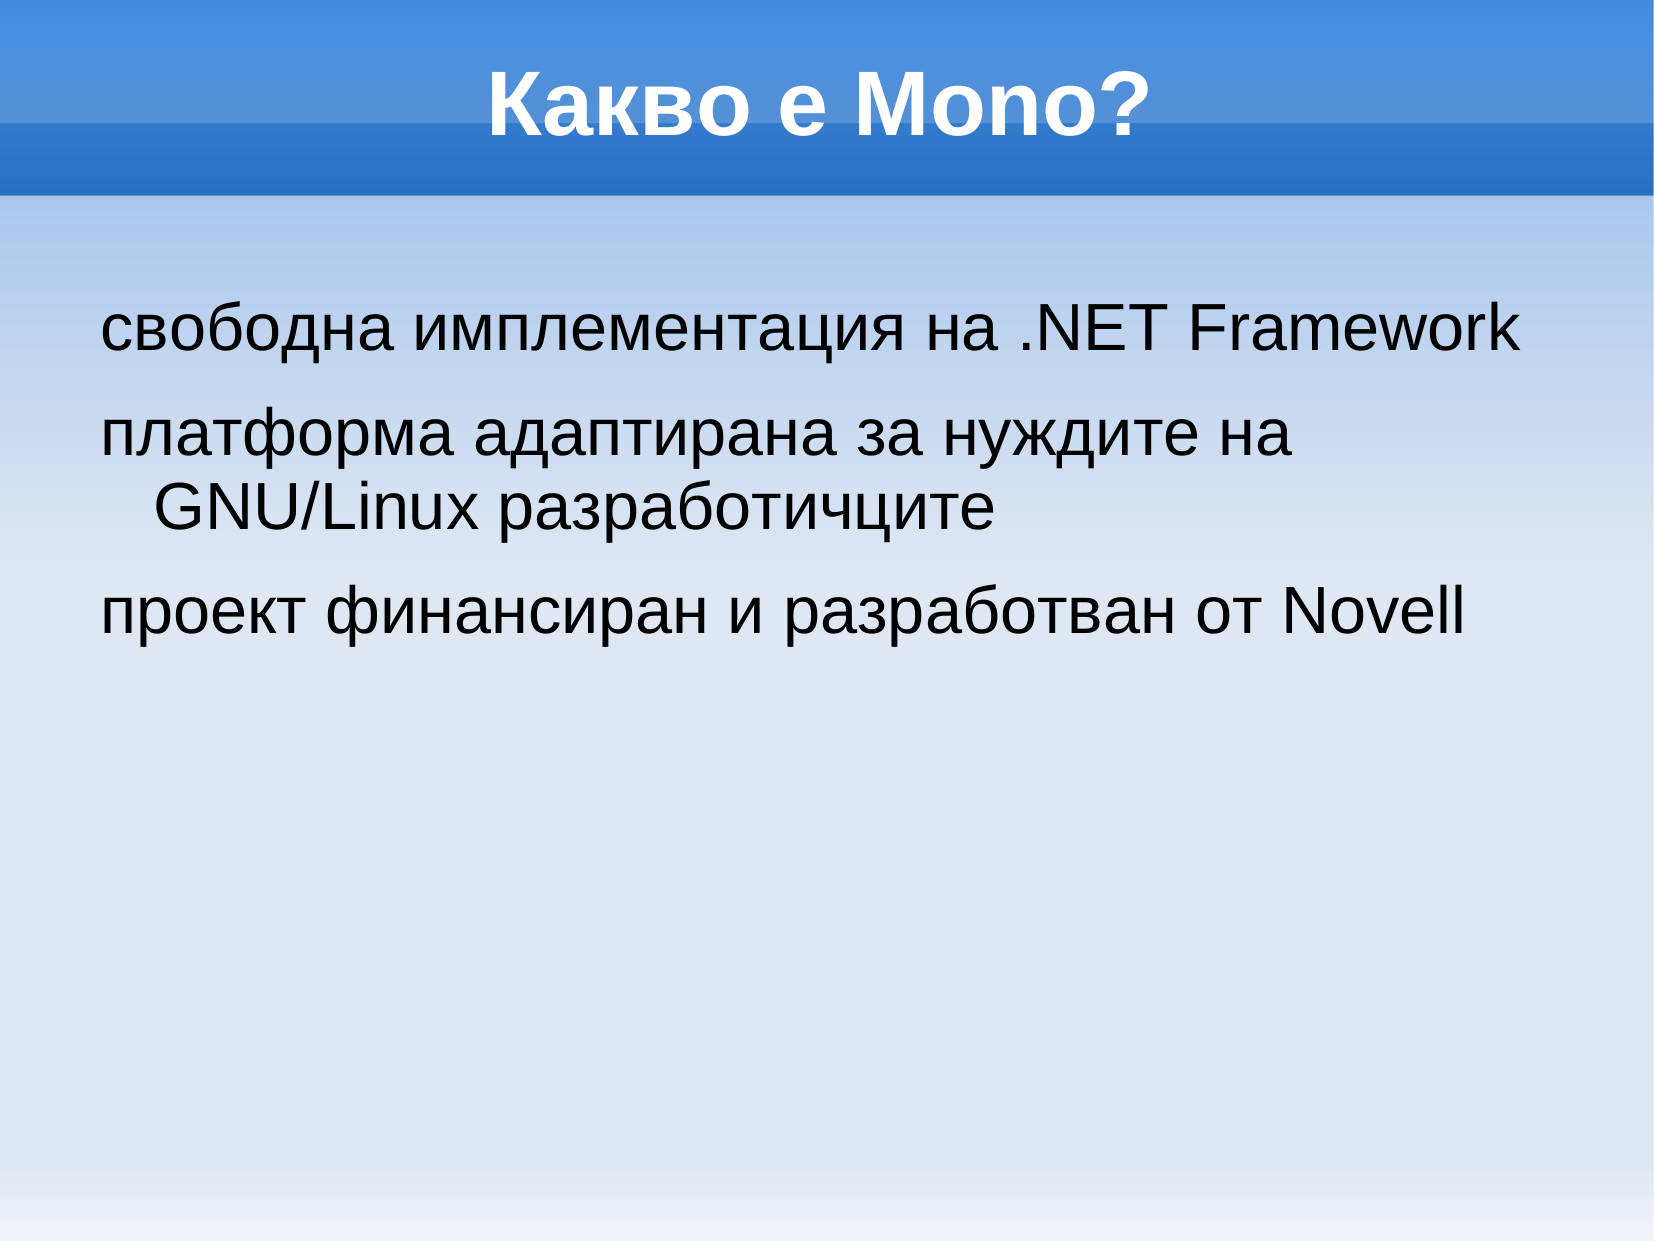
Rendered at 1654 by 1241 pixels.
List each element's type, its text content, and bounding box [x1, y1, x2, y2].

list свободна имплементация на .NET Framework платформа адаптирана за нуждите на GNU/Linux разработичците проект финансиран и разработван от Novell [82, 290, 1571, 1094]
title Какво е Mono? [76, 7, 1565, 200]
picture [0, 0, 1654, 1241]
